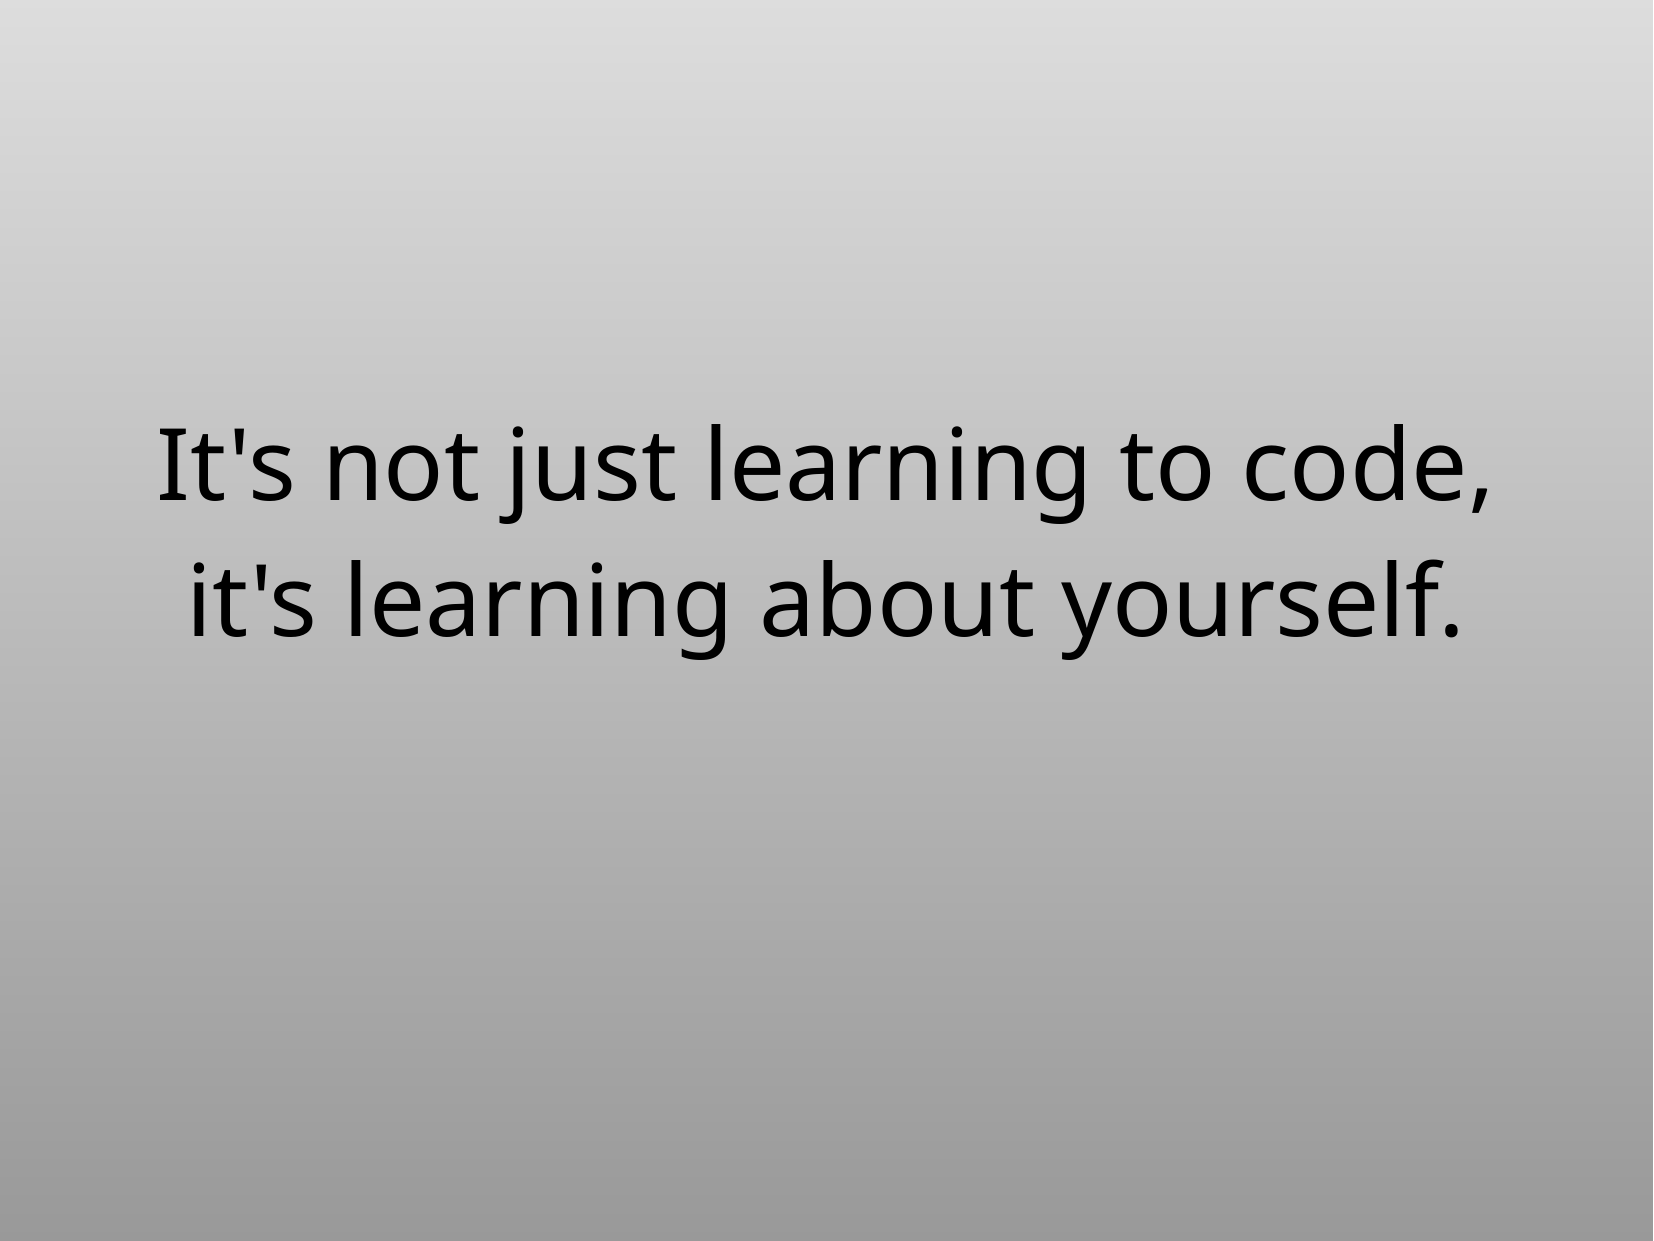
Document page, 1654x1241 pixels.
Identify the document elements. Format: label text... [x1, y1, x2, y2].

subtitle It's not just learning to code, it's learning about yourself. [82, 49, 1571, 1010]
